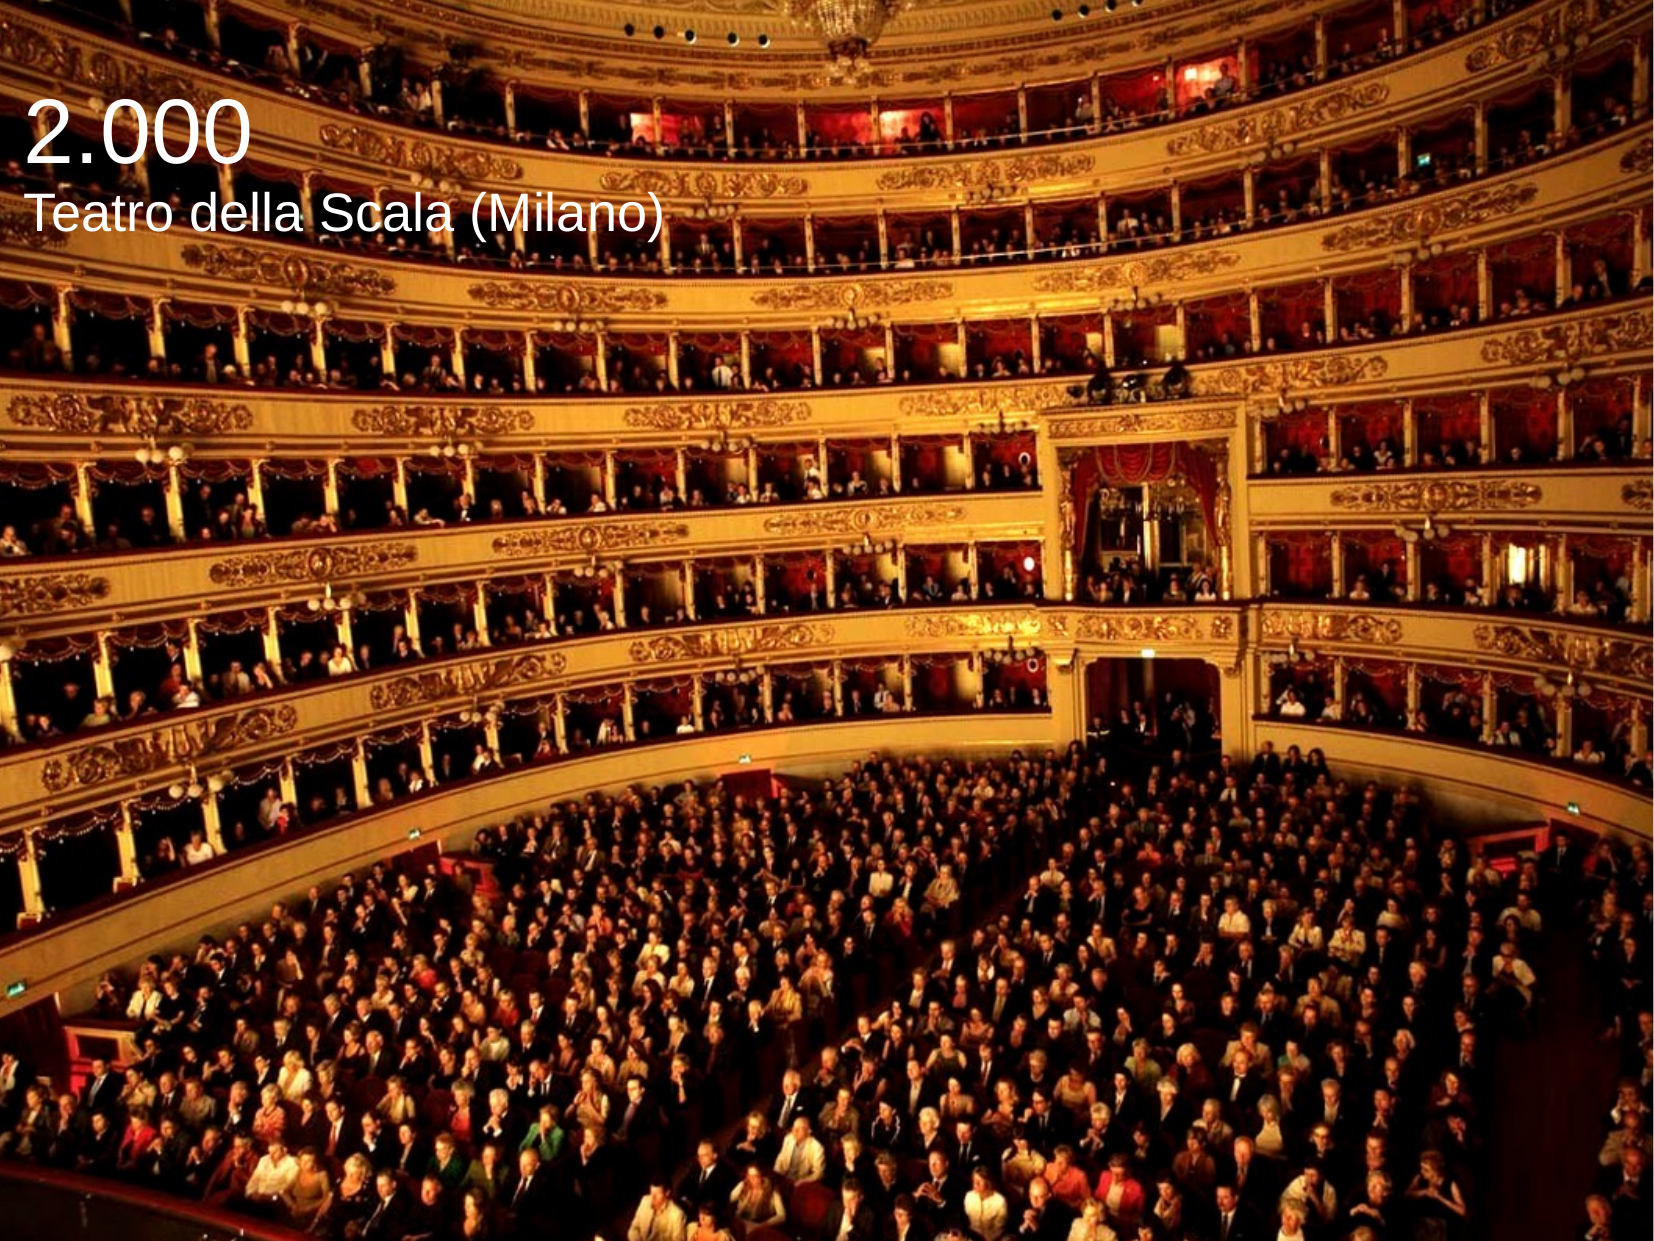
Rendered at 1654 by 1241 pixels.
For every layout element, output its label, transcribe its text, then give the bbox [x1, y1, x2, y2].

title 2.000 Teatro della Scala (Milano) [23, 80, 1512, 346]
picture [0, 0, 1654, 1241]
